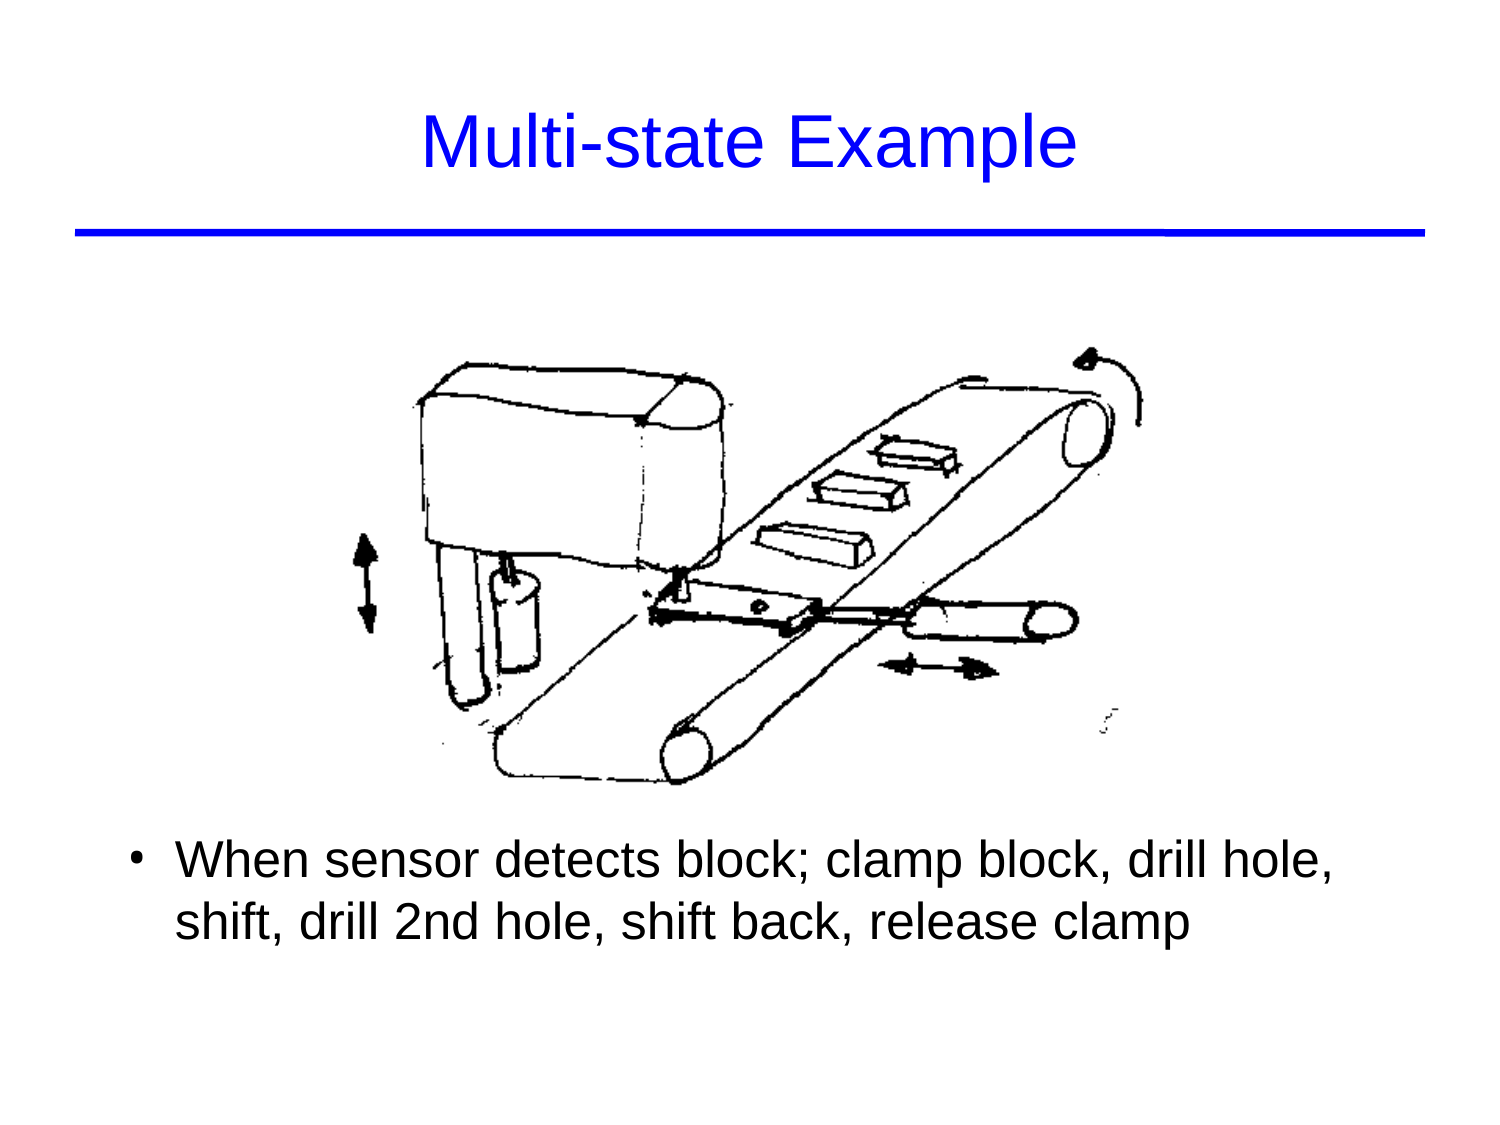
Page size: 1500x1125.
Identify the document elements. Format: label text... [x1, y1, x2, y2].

picture [333, 324, 1167, 801]
title Multi-state Example [112, 89, 1388, 186]
list When sensor detects block; clamp block, drill hole, shift, drill 2nd hole, shift back, release clamp [112, 817, 1388, 1000]
